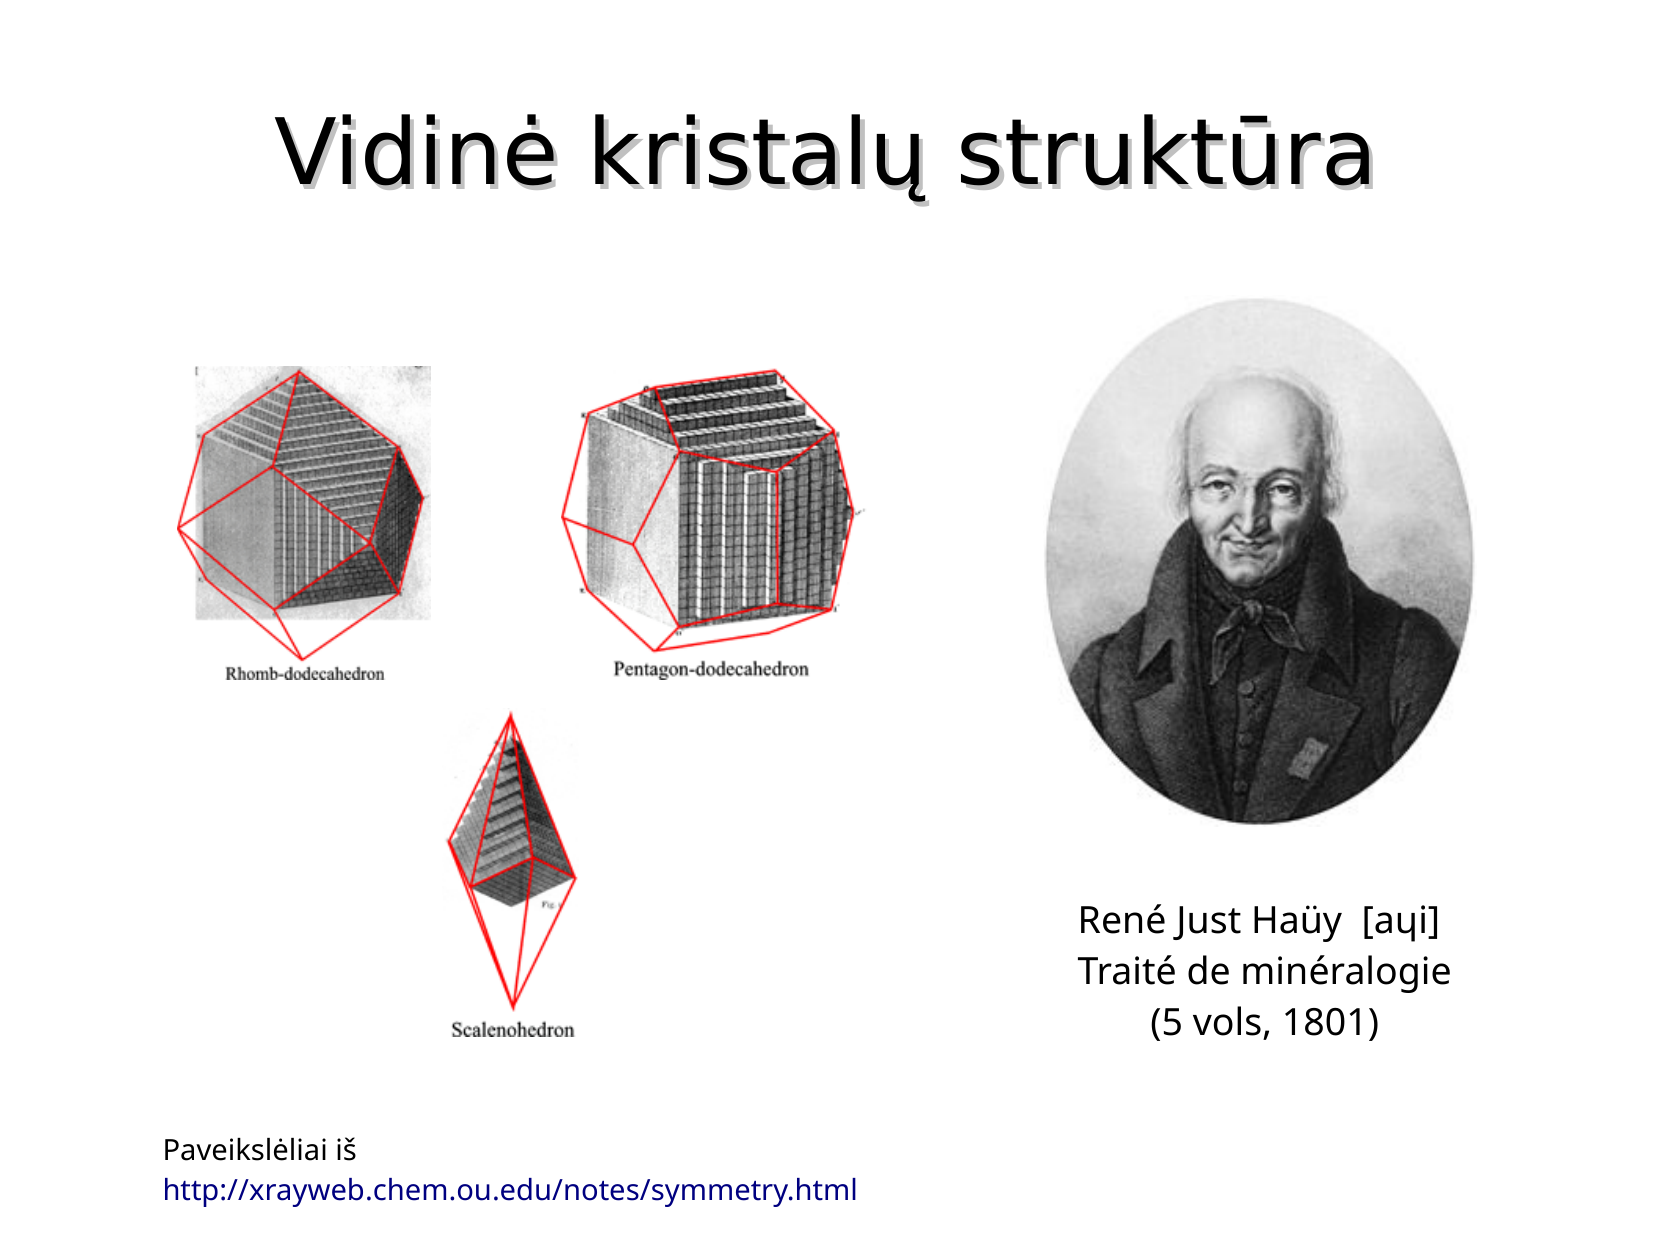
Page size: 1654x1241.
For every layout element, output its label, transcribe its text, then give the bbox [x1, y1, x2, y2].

text_box René Just Haüy [aɥi] Traité de minéralogie (5 vols, 1801) [1062, 885, 1490, 1038]
title Vidinė kristalų struktūra [82, 49, 1571, 257]
picture [561, 366, 868, 680]
picture [177, 366, 431, 680]
text_box Paveikslėliai iš http://xrayweb.chem.ou.edu/notes/symmetry.html [147, 1122, 921, 1208]
picture [1043, 295, 1477, 827]
picture [442, 708, 579, 1037]
